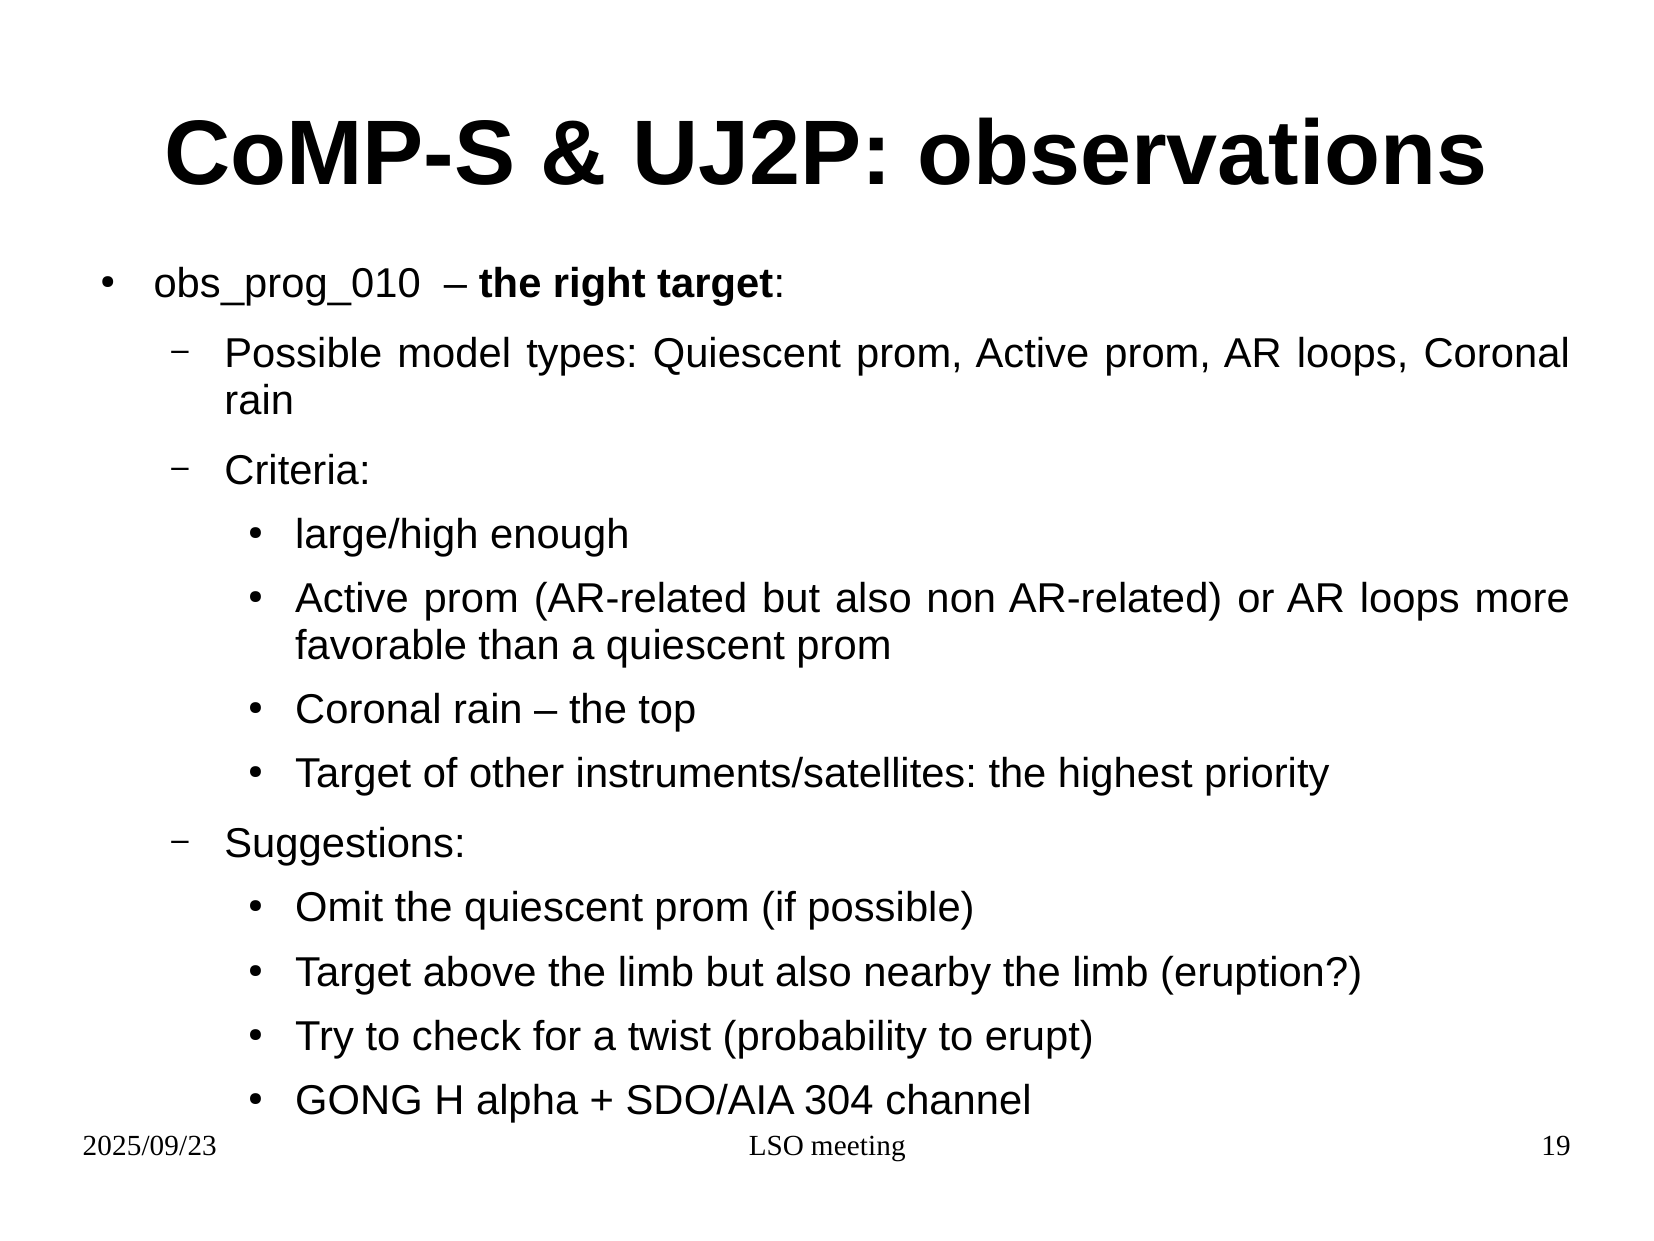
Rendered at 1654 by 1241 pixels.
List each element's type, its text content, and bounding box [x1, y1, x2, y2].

list obs_prog_010 – the right target: Possible model types: Quiescent prom, Active prom, AR loops, Coronal rain Criteria: large/high enough Active prom (AR-related but also non AR-related) or AR loops more favorable than a quiescent prom Coronal rain – the top Target of other instruments/satellites: the highest priority Suggestions: Omit the quiescent prom (if possible) Target above the limb but also nearby the limb (eruption?) Try to check for a twist (probability to erupt) GONG H alpha + SDO/AIA 304 channel [82, 183, 1571, 1126]
title CoMP-S & UJ2P: observations [82, 49, 1571, 183]
